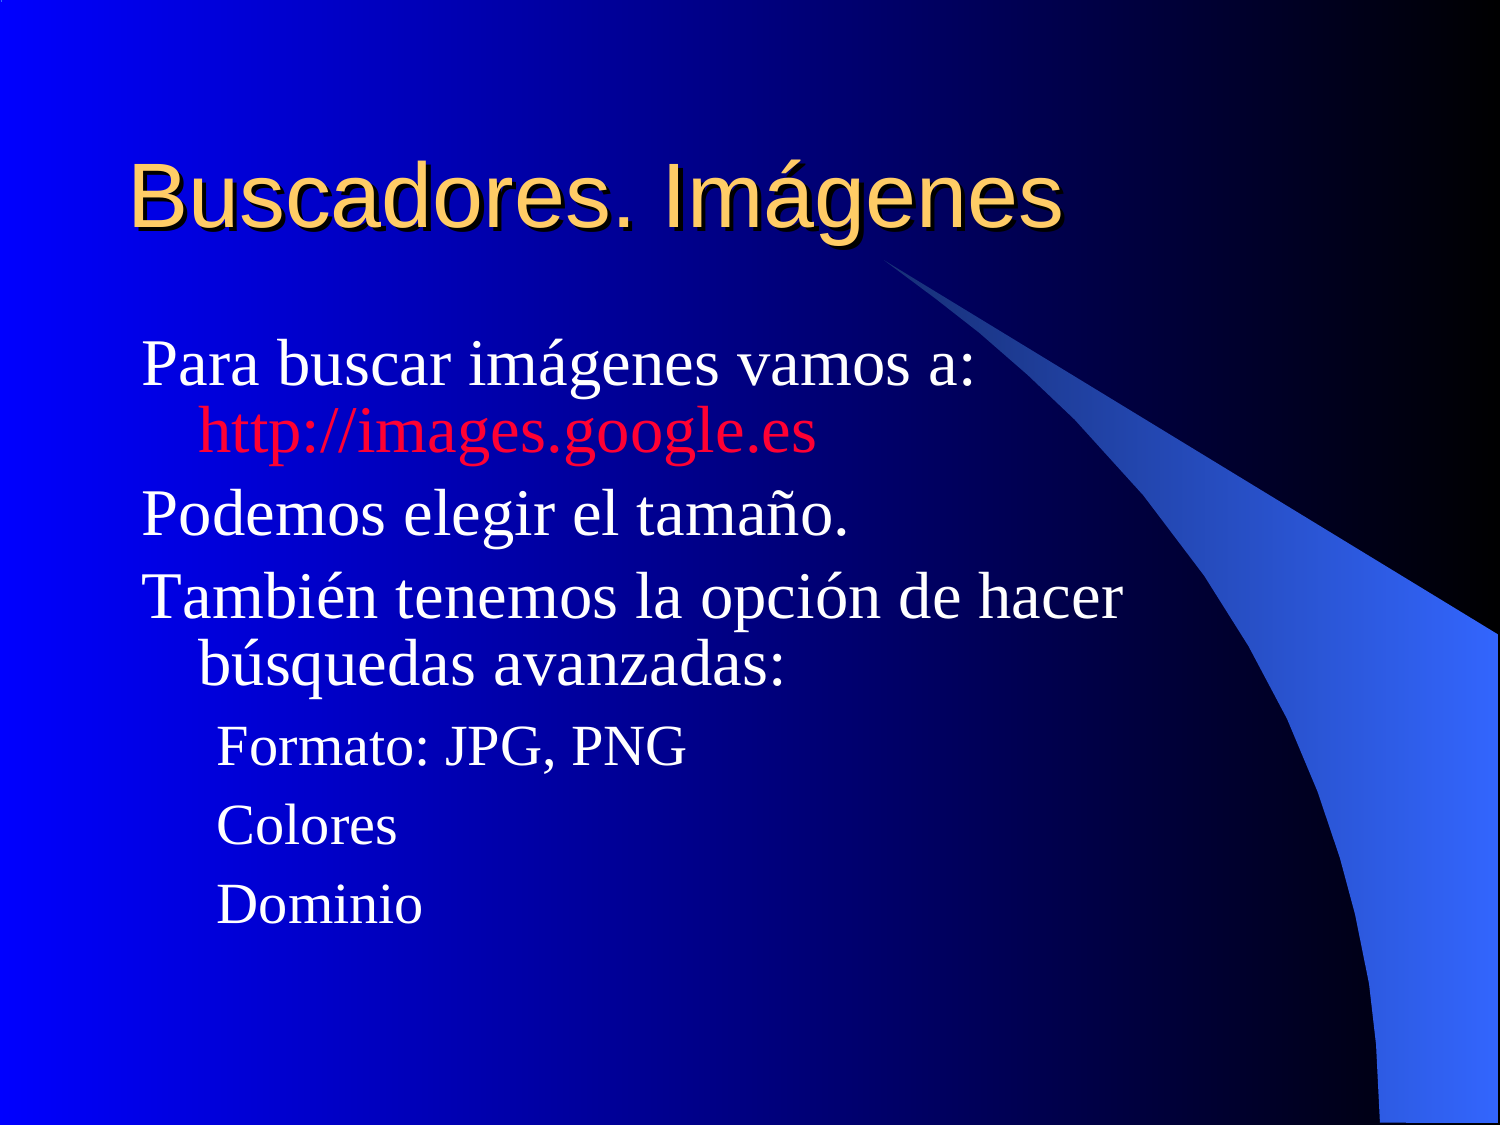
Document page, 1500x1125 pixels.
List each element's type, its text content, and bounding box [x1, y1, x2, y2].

title Buscadores. Imágenes [111, 101, 1438, 290]
list Para buscar imágenes vamos a: http://images.google.es Podemos elegir el tamaño. También tenemos la opción de hacer búsquedas avanzadas: Formato: JPG, PNG Colores Dominio [111, 324, 1387, 1001]
